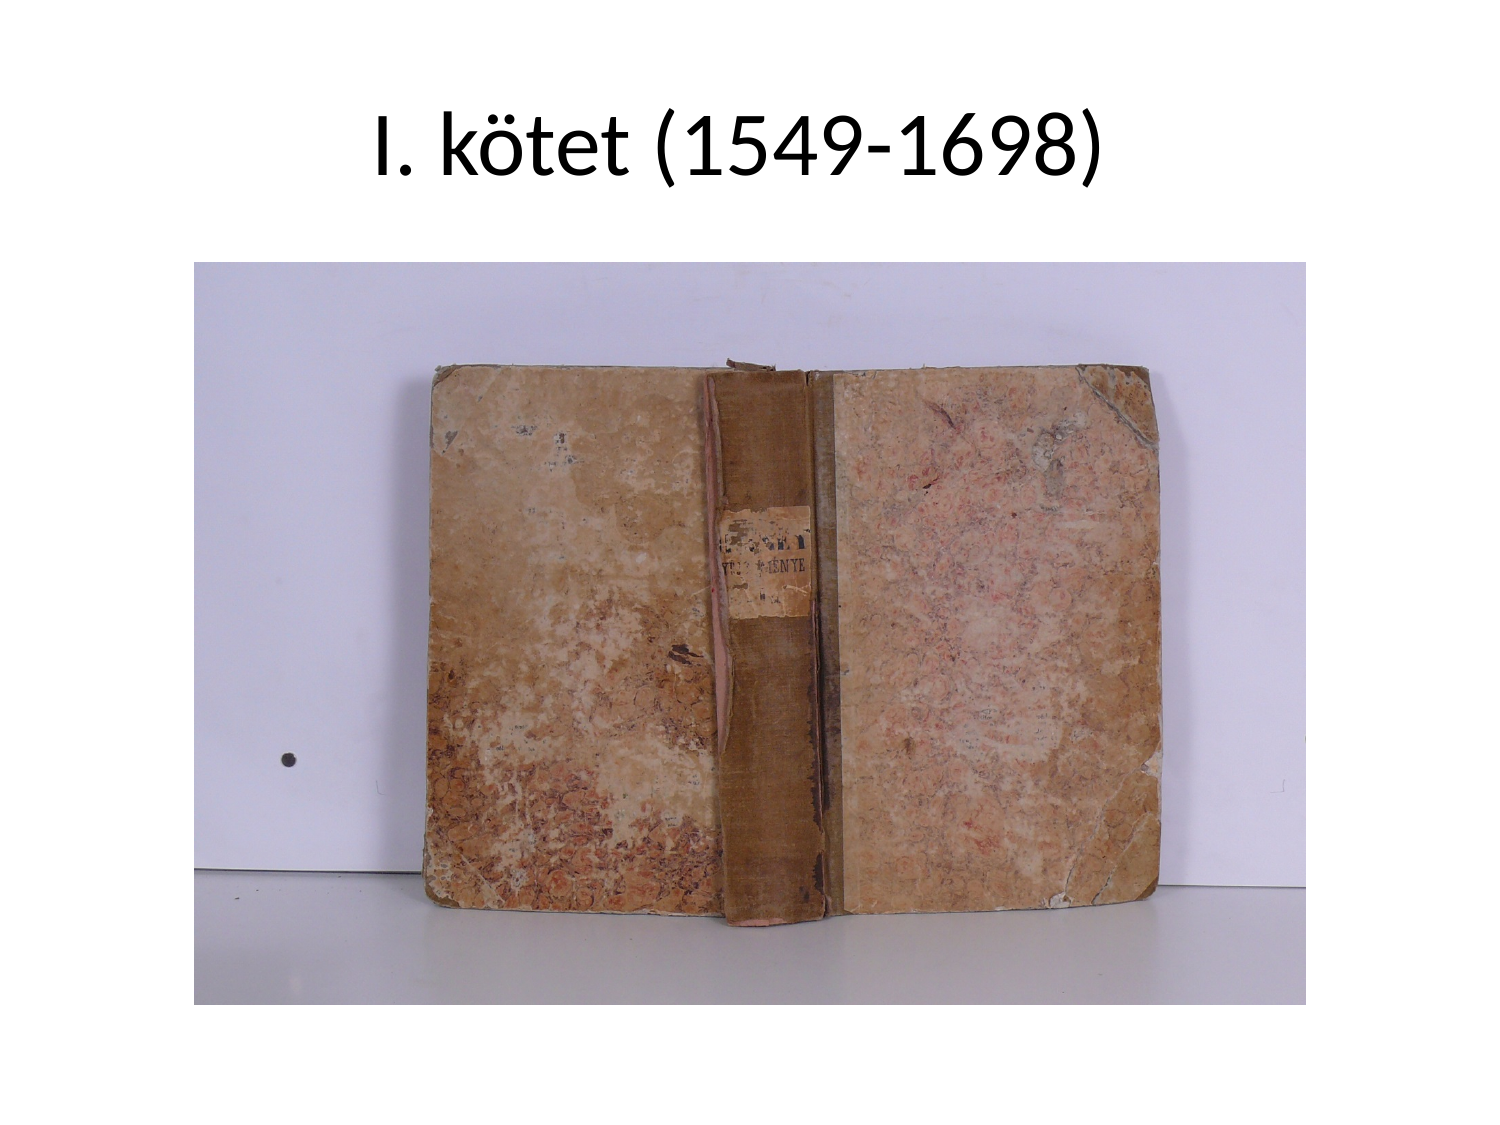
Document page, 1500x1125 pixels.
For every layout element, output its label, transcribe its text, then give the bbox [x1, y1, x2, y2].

title I. kötet (1549-1698) [75, 45, 1426, 233]
picture [194, 262, 1306, 1005]
